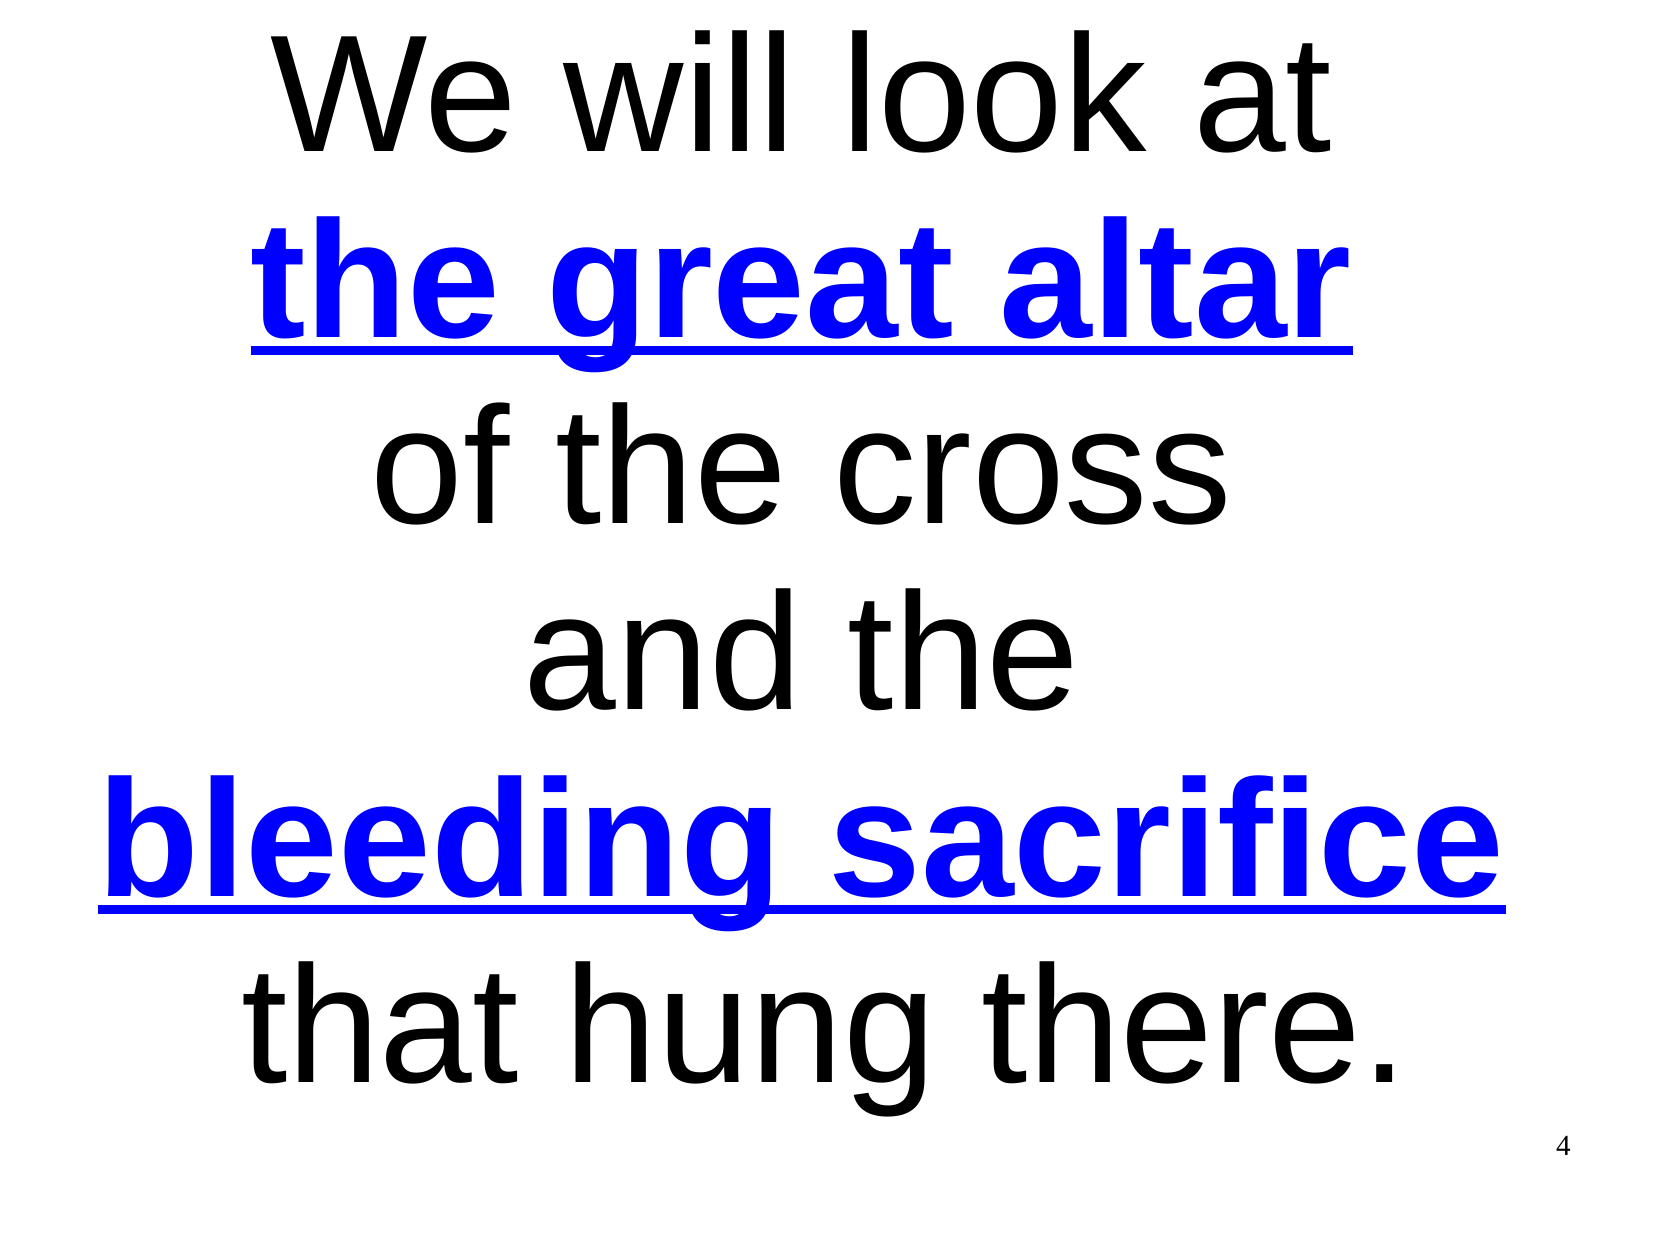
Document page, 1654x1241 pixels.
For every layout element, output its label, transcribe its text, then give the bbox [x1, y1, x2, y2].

list We will look at the great altar of the cross and the bleeding sacrifice that hung there. [0, 0, 1651, 1238]
